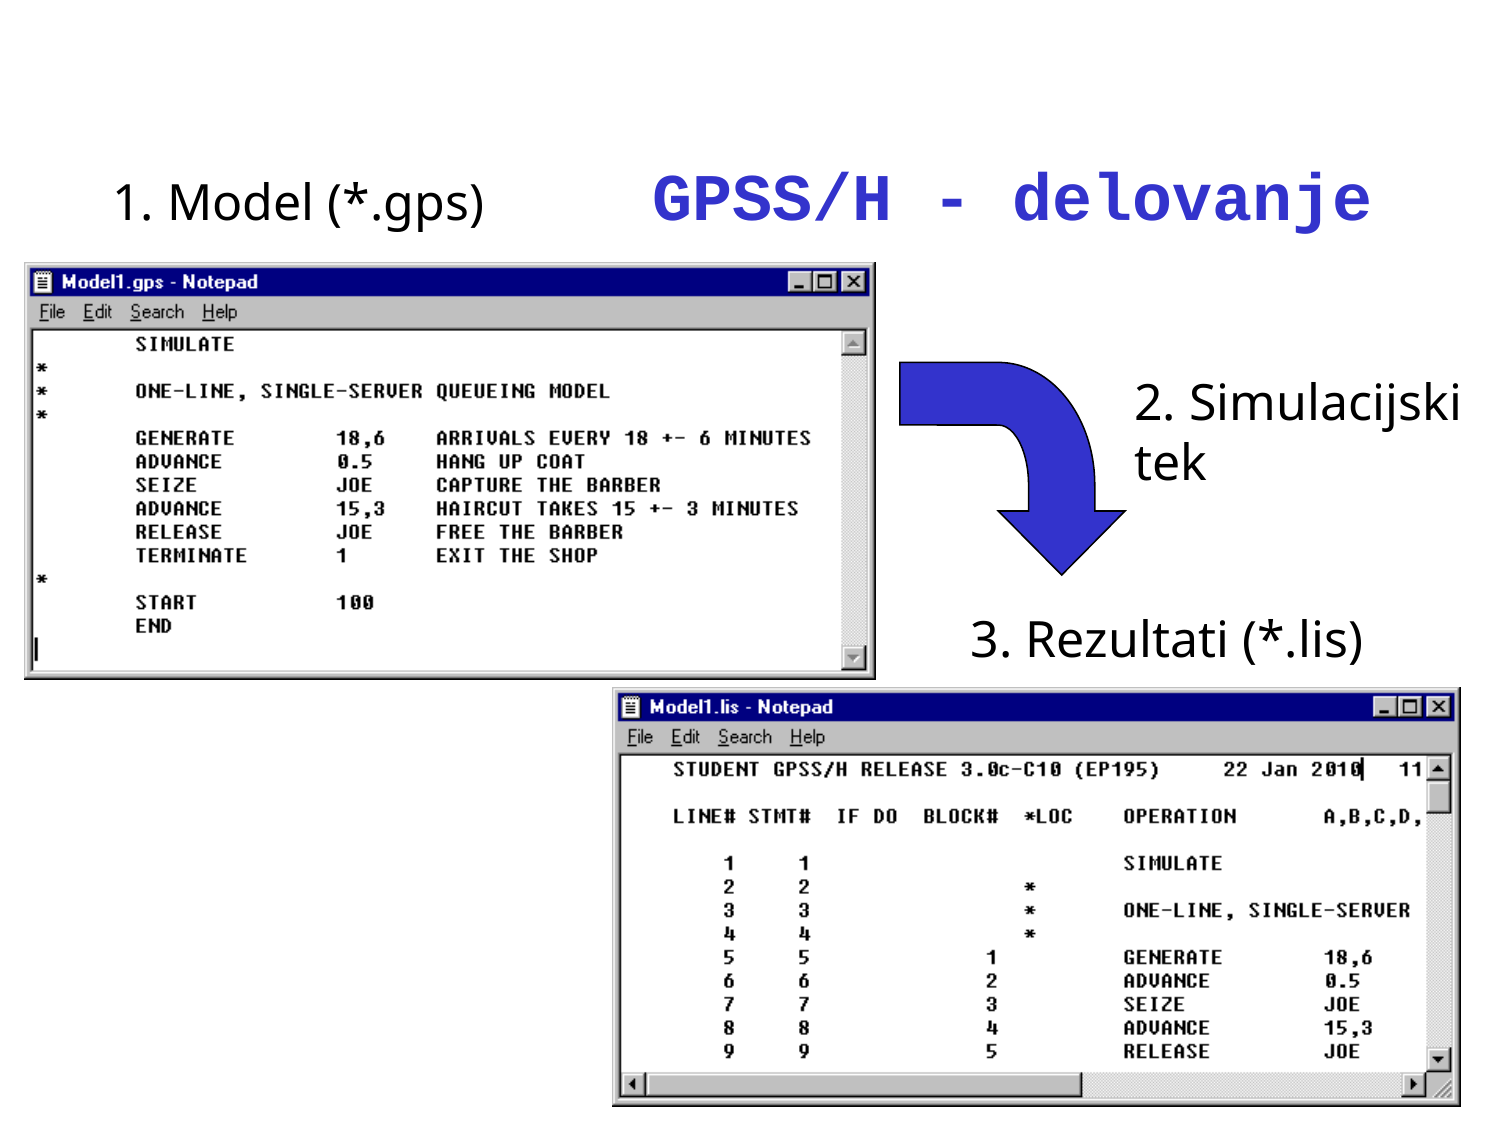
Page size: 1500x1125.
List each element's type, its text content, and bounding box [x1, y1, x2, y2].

picture [612, 687, 1461, 1107]
text_box 3. Rezultati (*.lis) [955, 599, 1379, 676]
text_box [899, 362, 1126, 576]
text_box 2. Simulacijski tek [1119, 362, 1478, 498]
picture [24, 262, 876, 680]
text_box 1. Model (*.gps) [97, 162, 500, 238]
title GPSS/H - delovanje [112, 99, 1388, 288]
